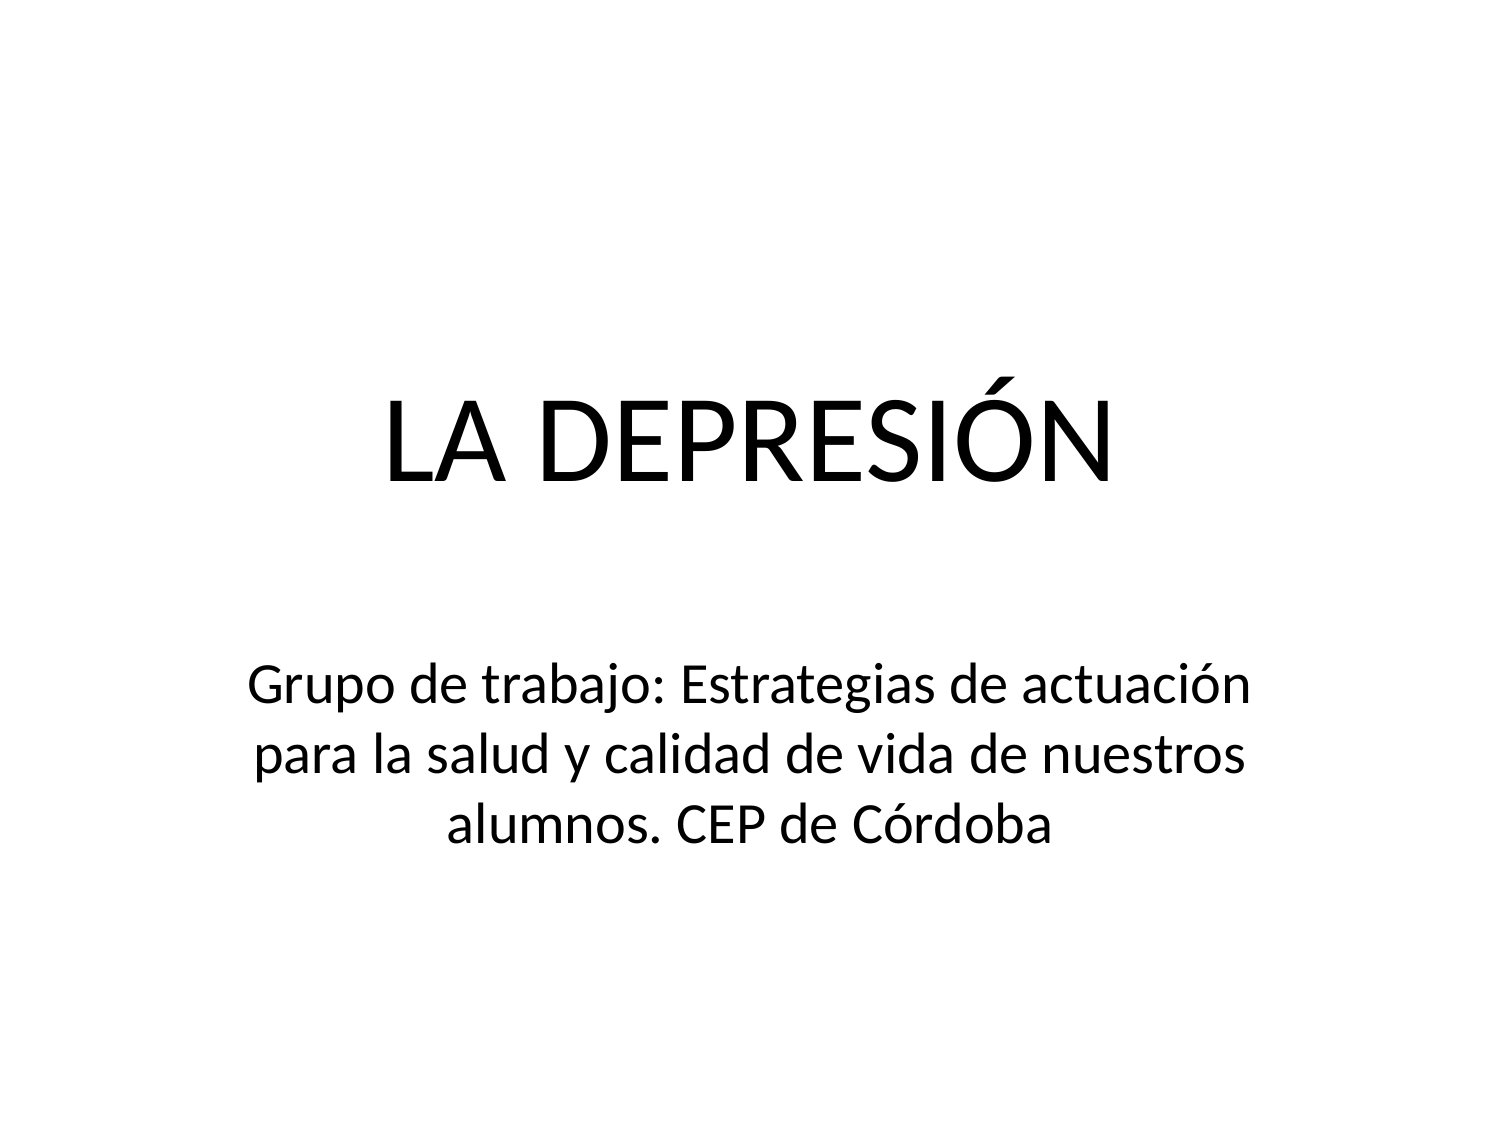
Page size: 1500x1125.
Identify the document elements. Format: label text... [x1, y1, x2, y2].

subtitle Grupo de trabajo: Estrategias de actuación para la salud y calidad de vida de nuestros alumnos. CEP de Córdoba [225, 637, 1275, 925]
title LA DEPRESIÓN [112, 349, 1388, 591]
